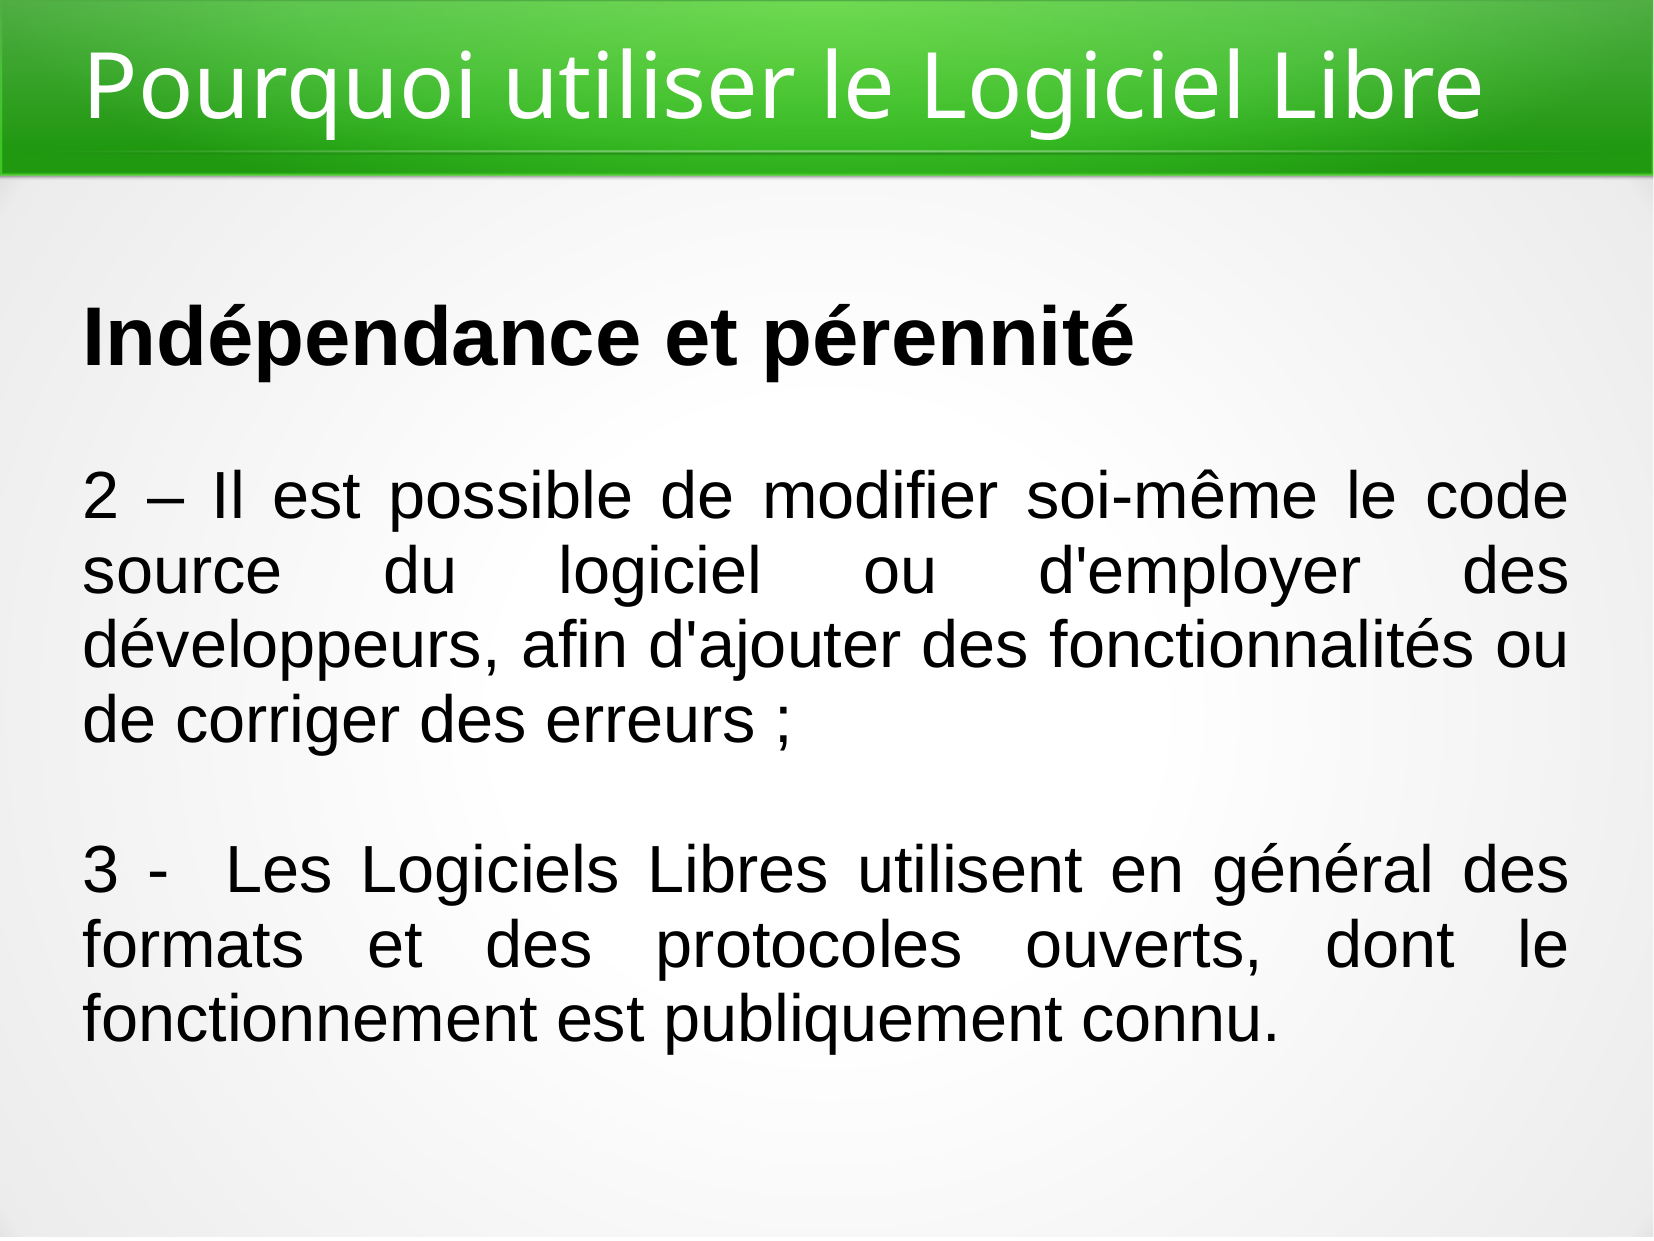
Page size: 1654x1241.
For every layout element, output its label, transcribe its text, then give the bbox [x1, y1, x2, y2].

picture [0, 0, 1654, 1237]
title Pourquoi utiliser le Logiciel Libre [82, 11, 1571, 154]
subtitle Indépendance et pérennité 2 – Il est possible de modifier soi-même le code source du logiciel ou d'employer des développeurs, afin d'ajouter des fonctionnalités ou de corriger des erreurs ; 3 - Les Logiciels Libres utilisent en général des formats et des protocoles ouverts, dont le fonctionnement est publiquement connu. [82, 290, 1571, 1057]
